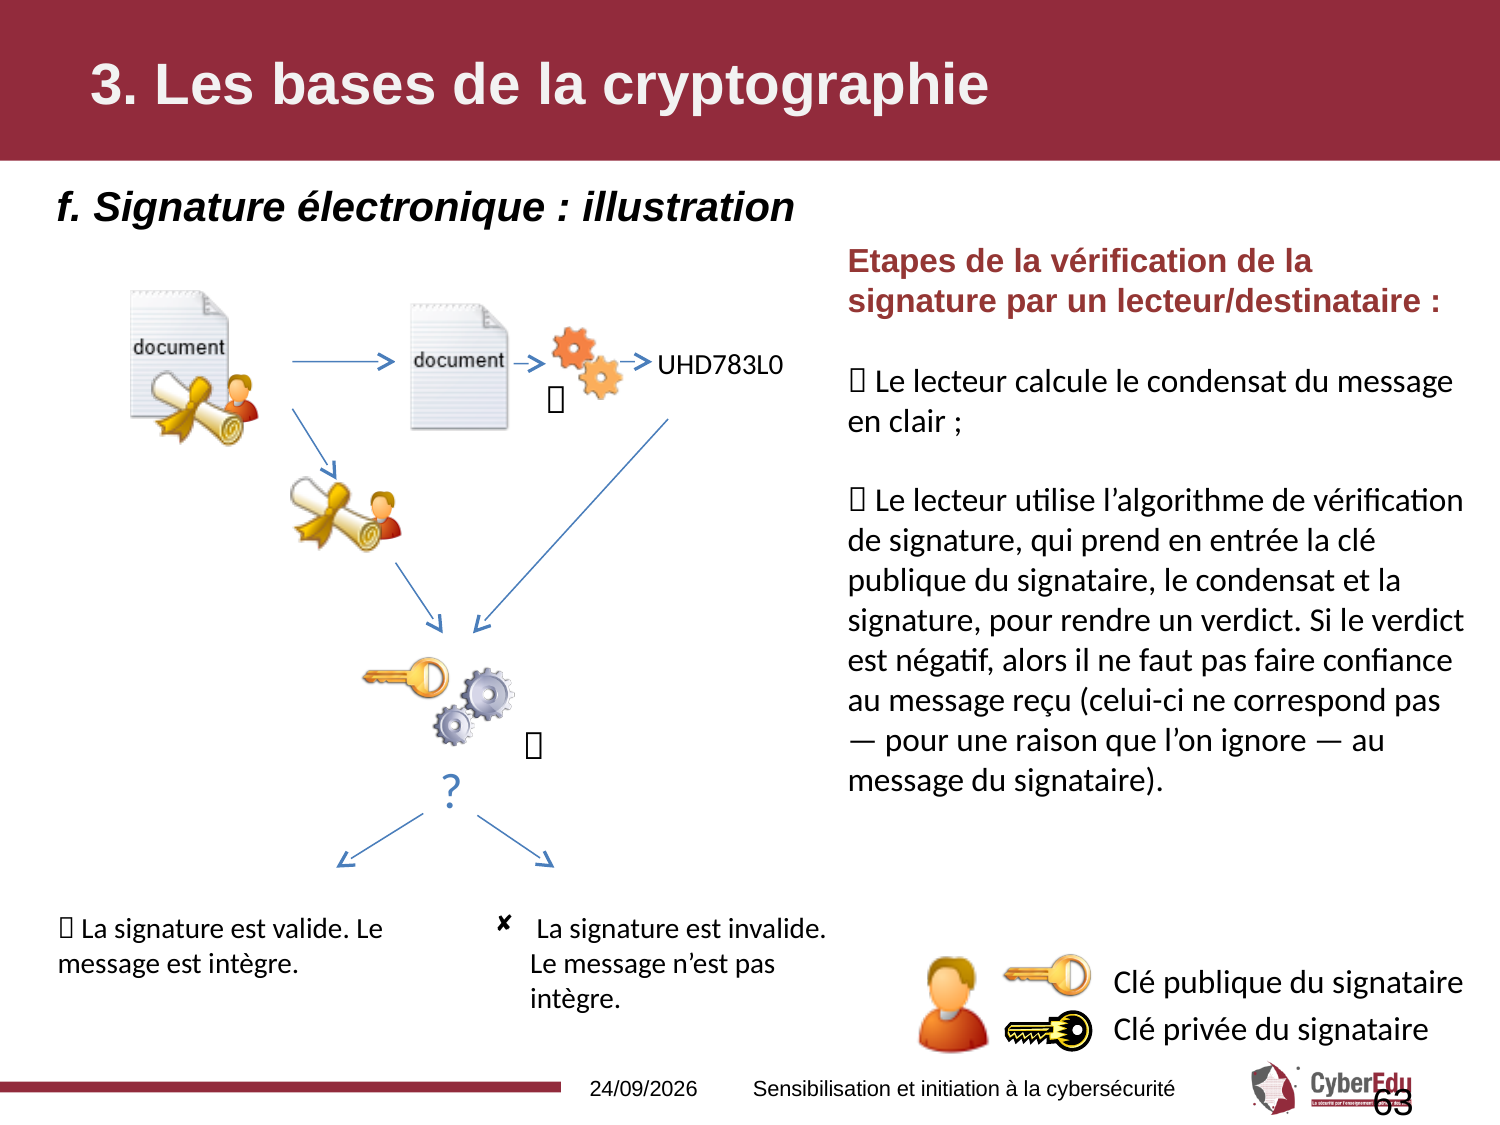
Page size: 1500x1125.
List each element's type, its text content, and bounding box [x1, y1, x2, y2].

text_box UHD783L0 [642, 338, 799, 388]
picture [130, 290, 266, 457]
text_box  [529, 369, 583, 429]
picture [903, 953, 1098, 1067]
footer Sensibilisation et initiation à la cybersécurité [738, 1057, 1236, 1118]
text_box Clé publique du signataire [1098, 952, 1483, 999]
text_box La signature est invalide. Le message n’est pas intègre. [480, 901, 857, 1022]
picture [289, 467, 409, 563]
text_box  [507, 714, 561, 775]
slide_number 15/11/2020 [561, 1057, 727, 1118]
title 3. Les bases de la cryptographie [75, 1, 1425, 161]
text_box ? [424, 751, 478, 827]
picture [1246, 1060, 1412, 1115]
picture [395, 302, 524, 432]
text_box Clé privée du signataire [1098, 999, 1483, 1055]
text_box f. Signature électronique : illustration [41, 172, 1471, 268]
text_box Etapes de la vérification de la signature par un lecteur/destinataire :  Le lecteur calcule le condensat du message en clair ;  Le lecteur utilise l’algorithme de vérification de signature, qui prend en entrée la clé publique du signataire, le condensat et la signature, pour rendre un verdict. Si le verdict est négatif, alors il ne faut pas faire confiance au message reçu (celui-ci ne correspond pas — pour une raison que l’on ignore — au message du signataire). [832, 231, 1483, 806]
text_box  La signature est valide. Le message est intègre. [42, 901, 415, 987]
picture [359, 656, 516, 750]
picture [1378, 1101, 1388, 1113]
picture [550, 326, 625, 400]
